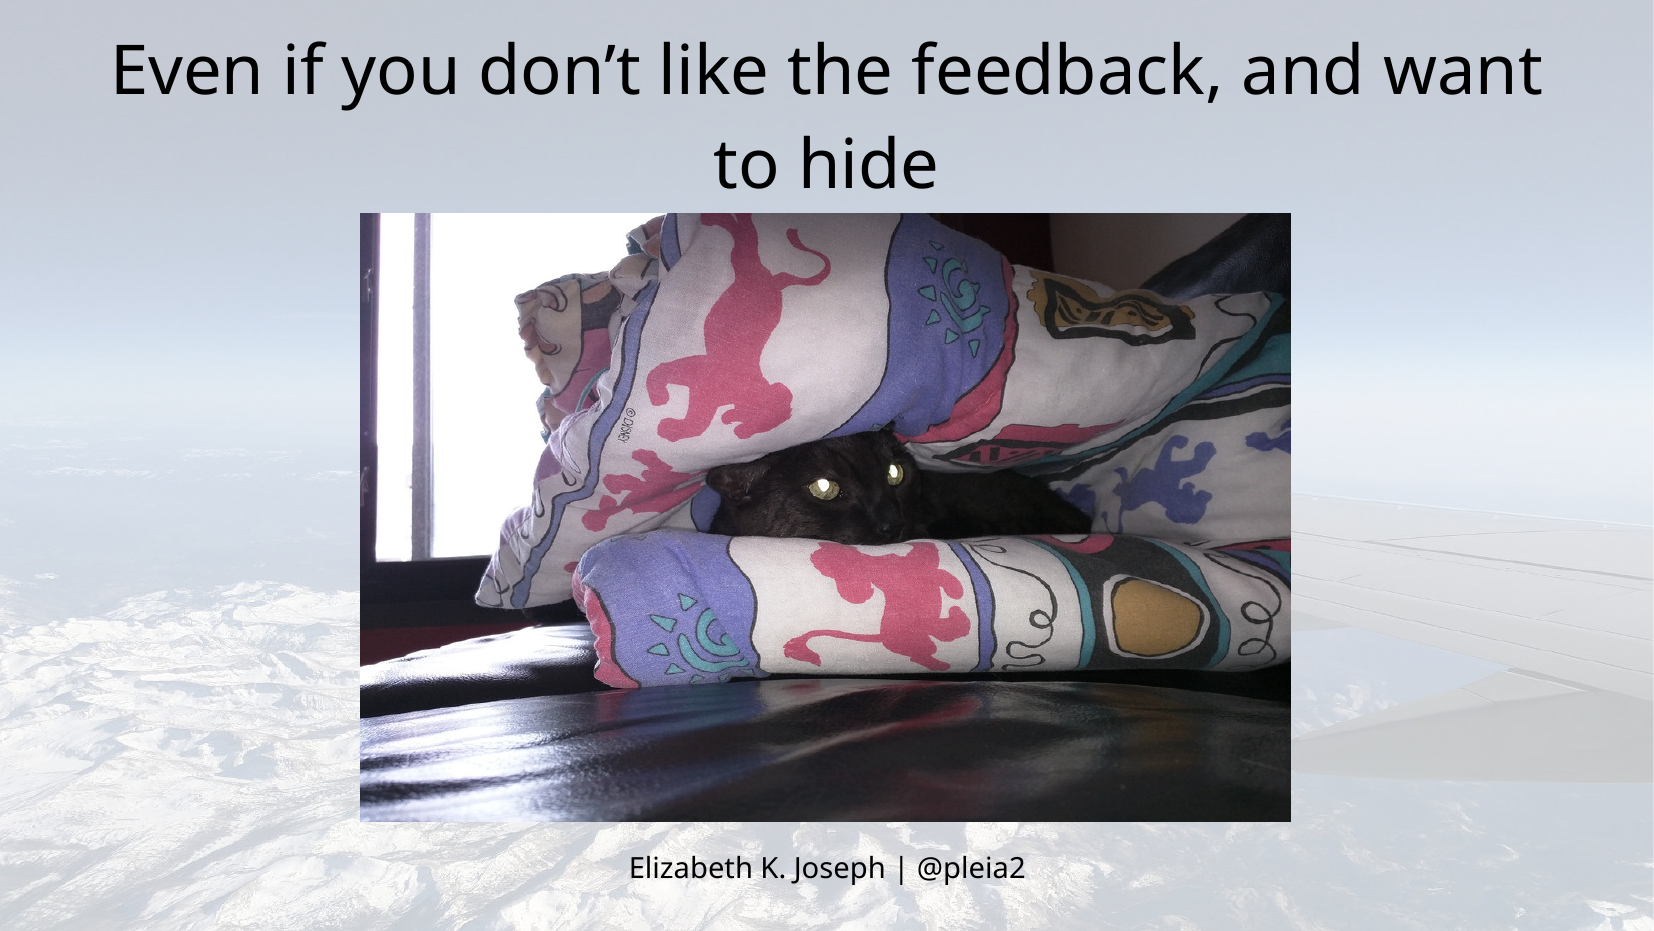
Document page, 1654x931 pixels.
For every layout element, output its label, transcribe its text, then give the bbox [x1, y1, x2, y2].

picture [0, 0, 1654, 931]
title Even if you don’t like the feedback, and want to hide [82, 37, 1571, 193]
